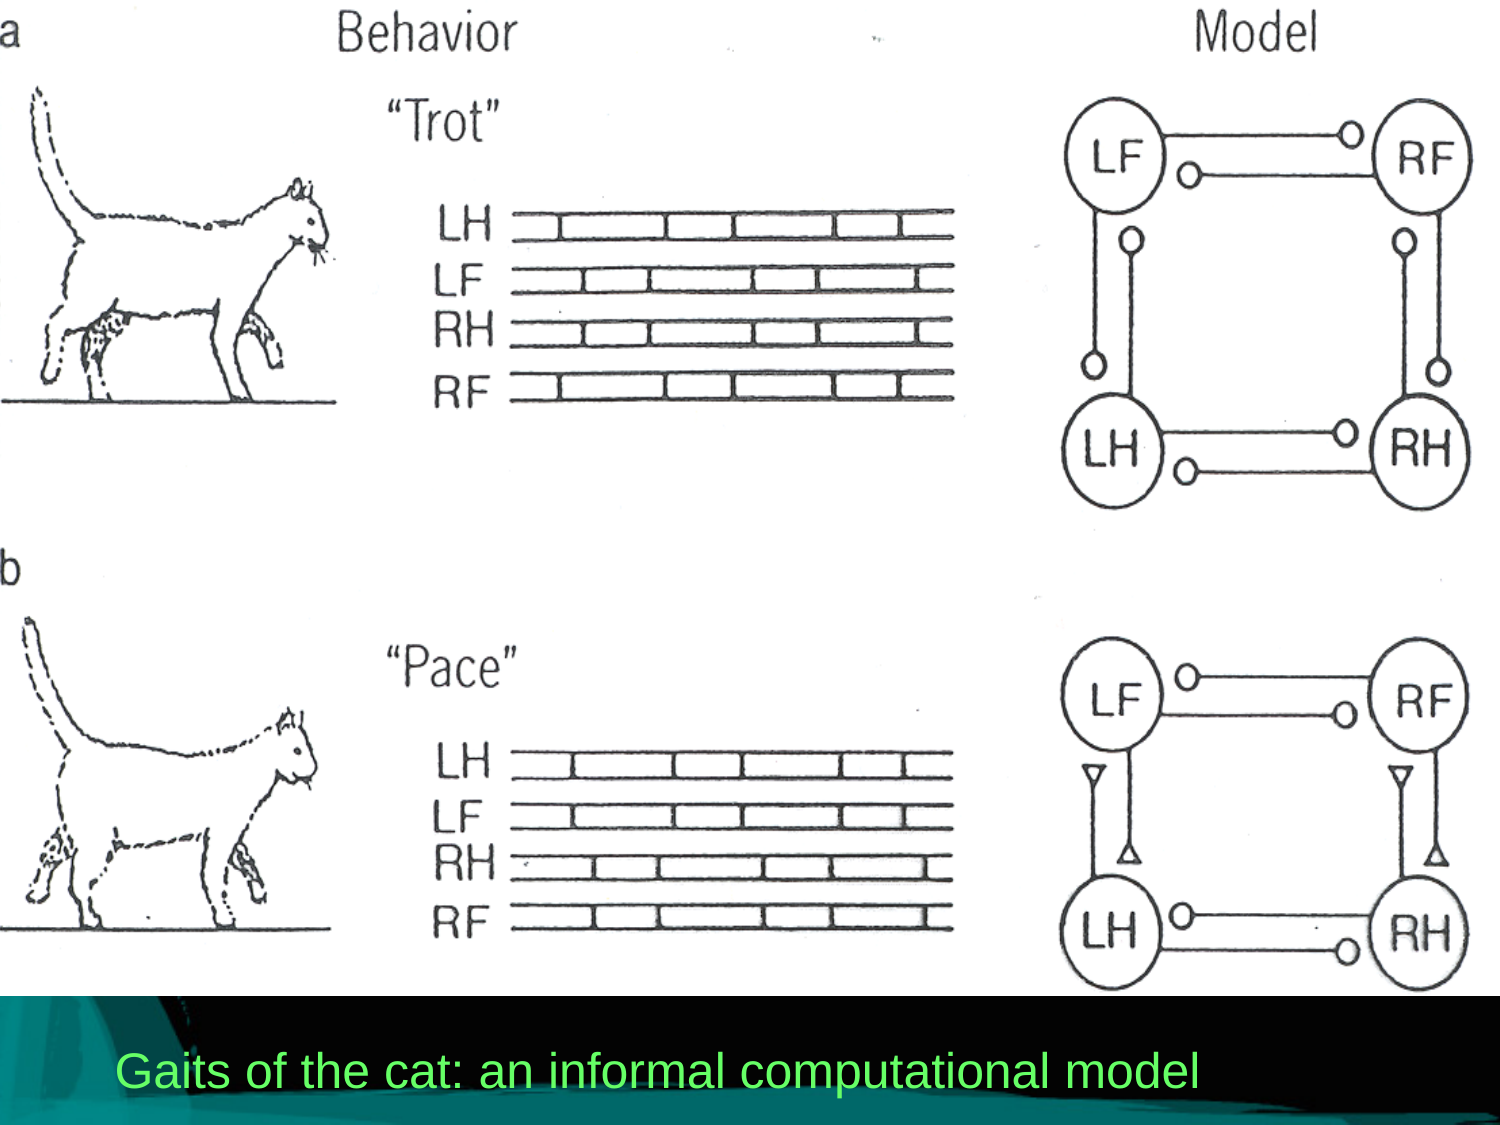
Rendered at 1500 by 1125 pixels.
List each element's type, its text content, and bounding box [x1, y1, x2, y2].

text_box Gaits of the cat: an informal computational model [99, 1035, 1338, 1107]
picture [0, 0, 1500, 1125]
